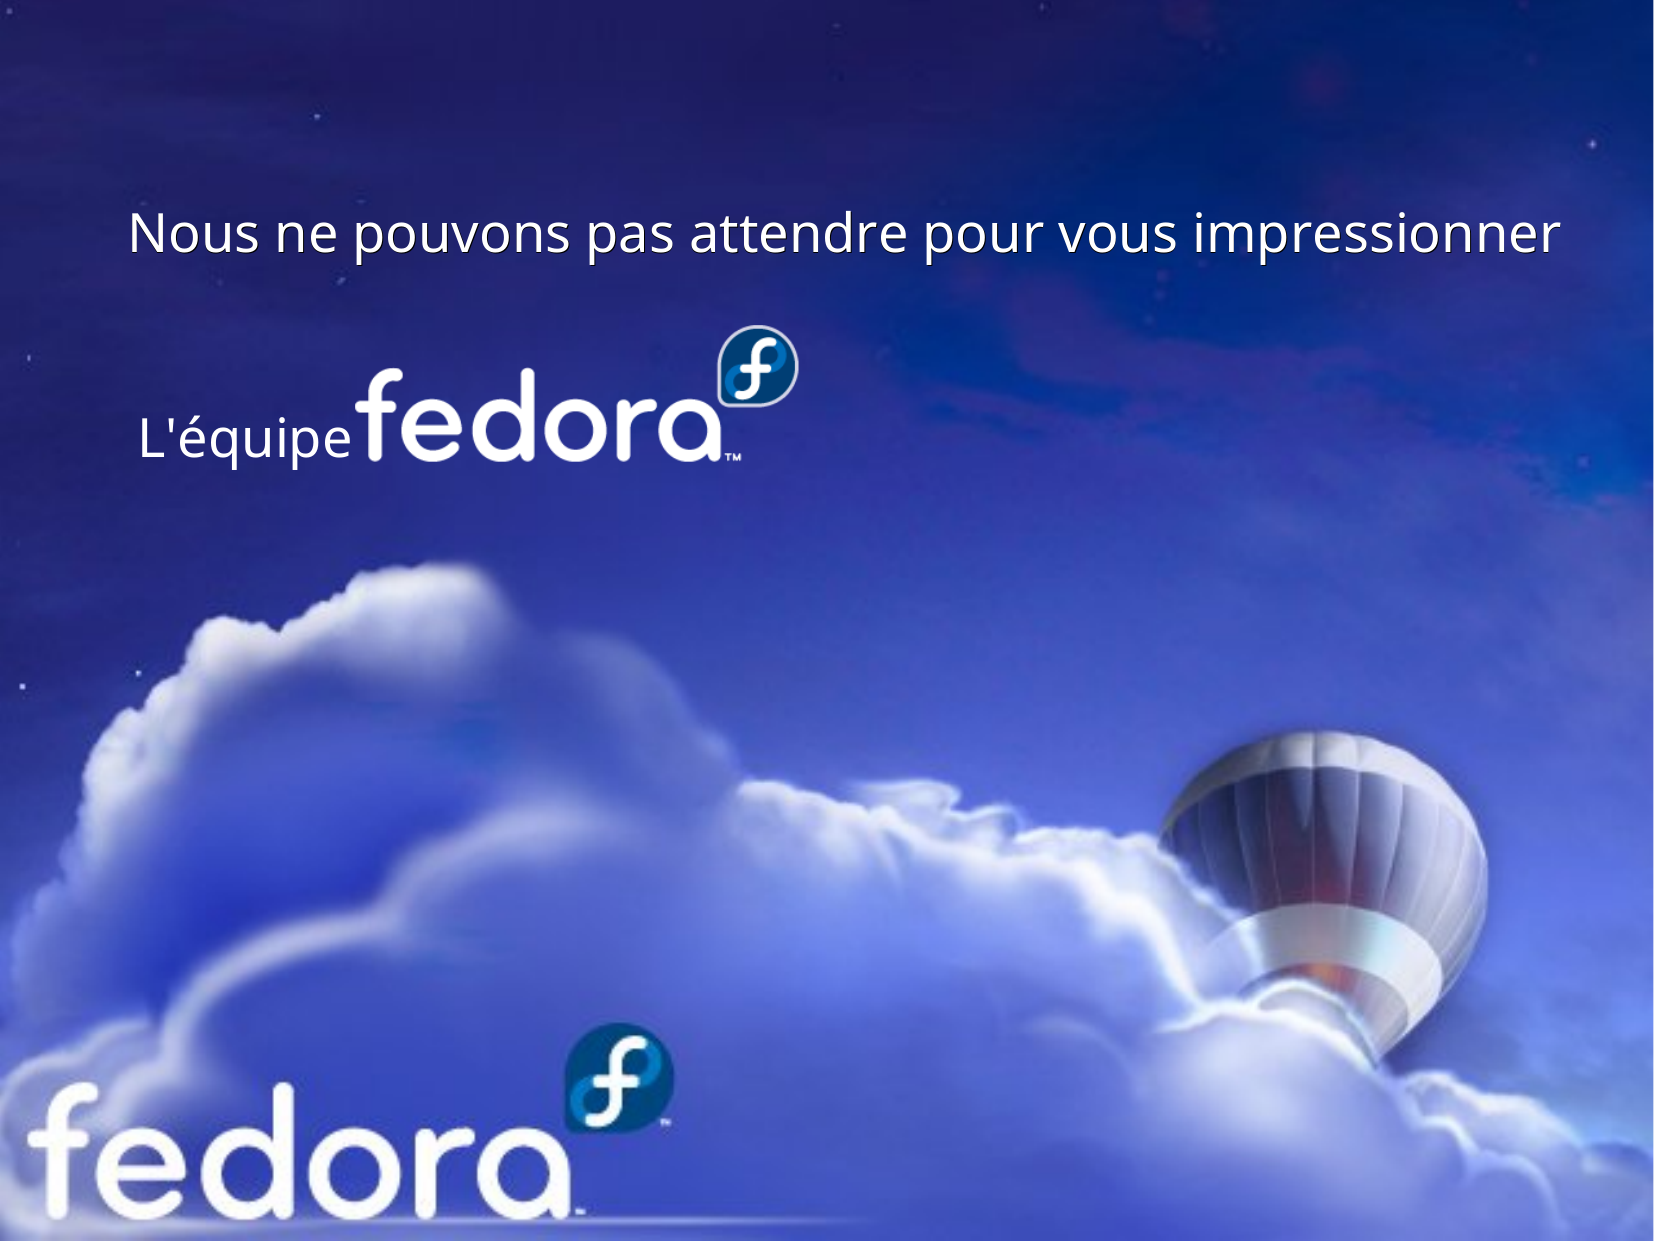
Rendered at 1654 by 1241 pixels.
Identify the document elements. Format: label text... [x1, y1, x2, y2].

text_box Nous ne pouvons pas attendre pour vous impressionner [112, 187, 1504, 268]
picture [0, 0, 1654, 1241]
text_box L'équipe [122, 391, 356, 473]
